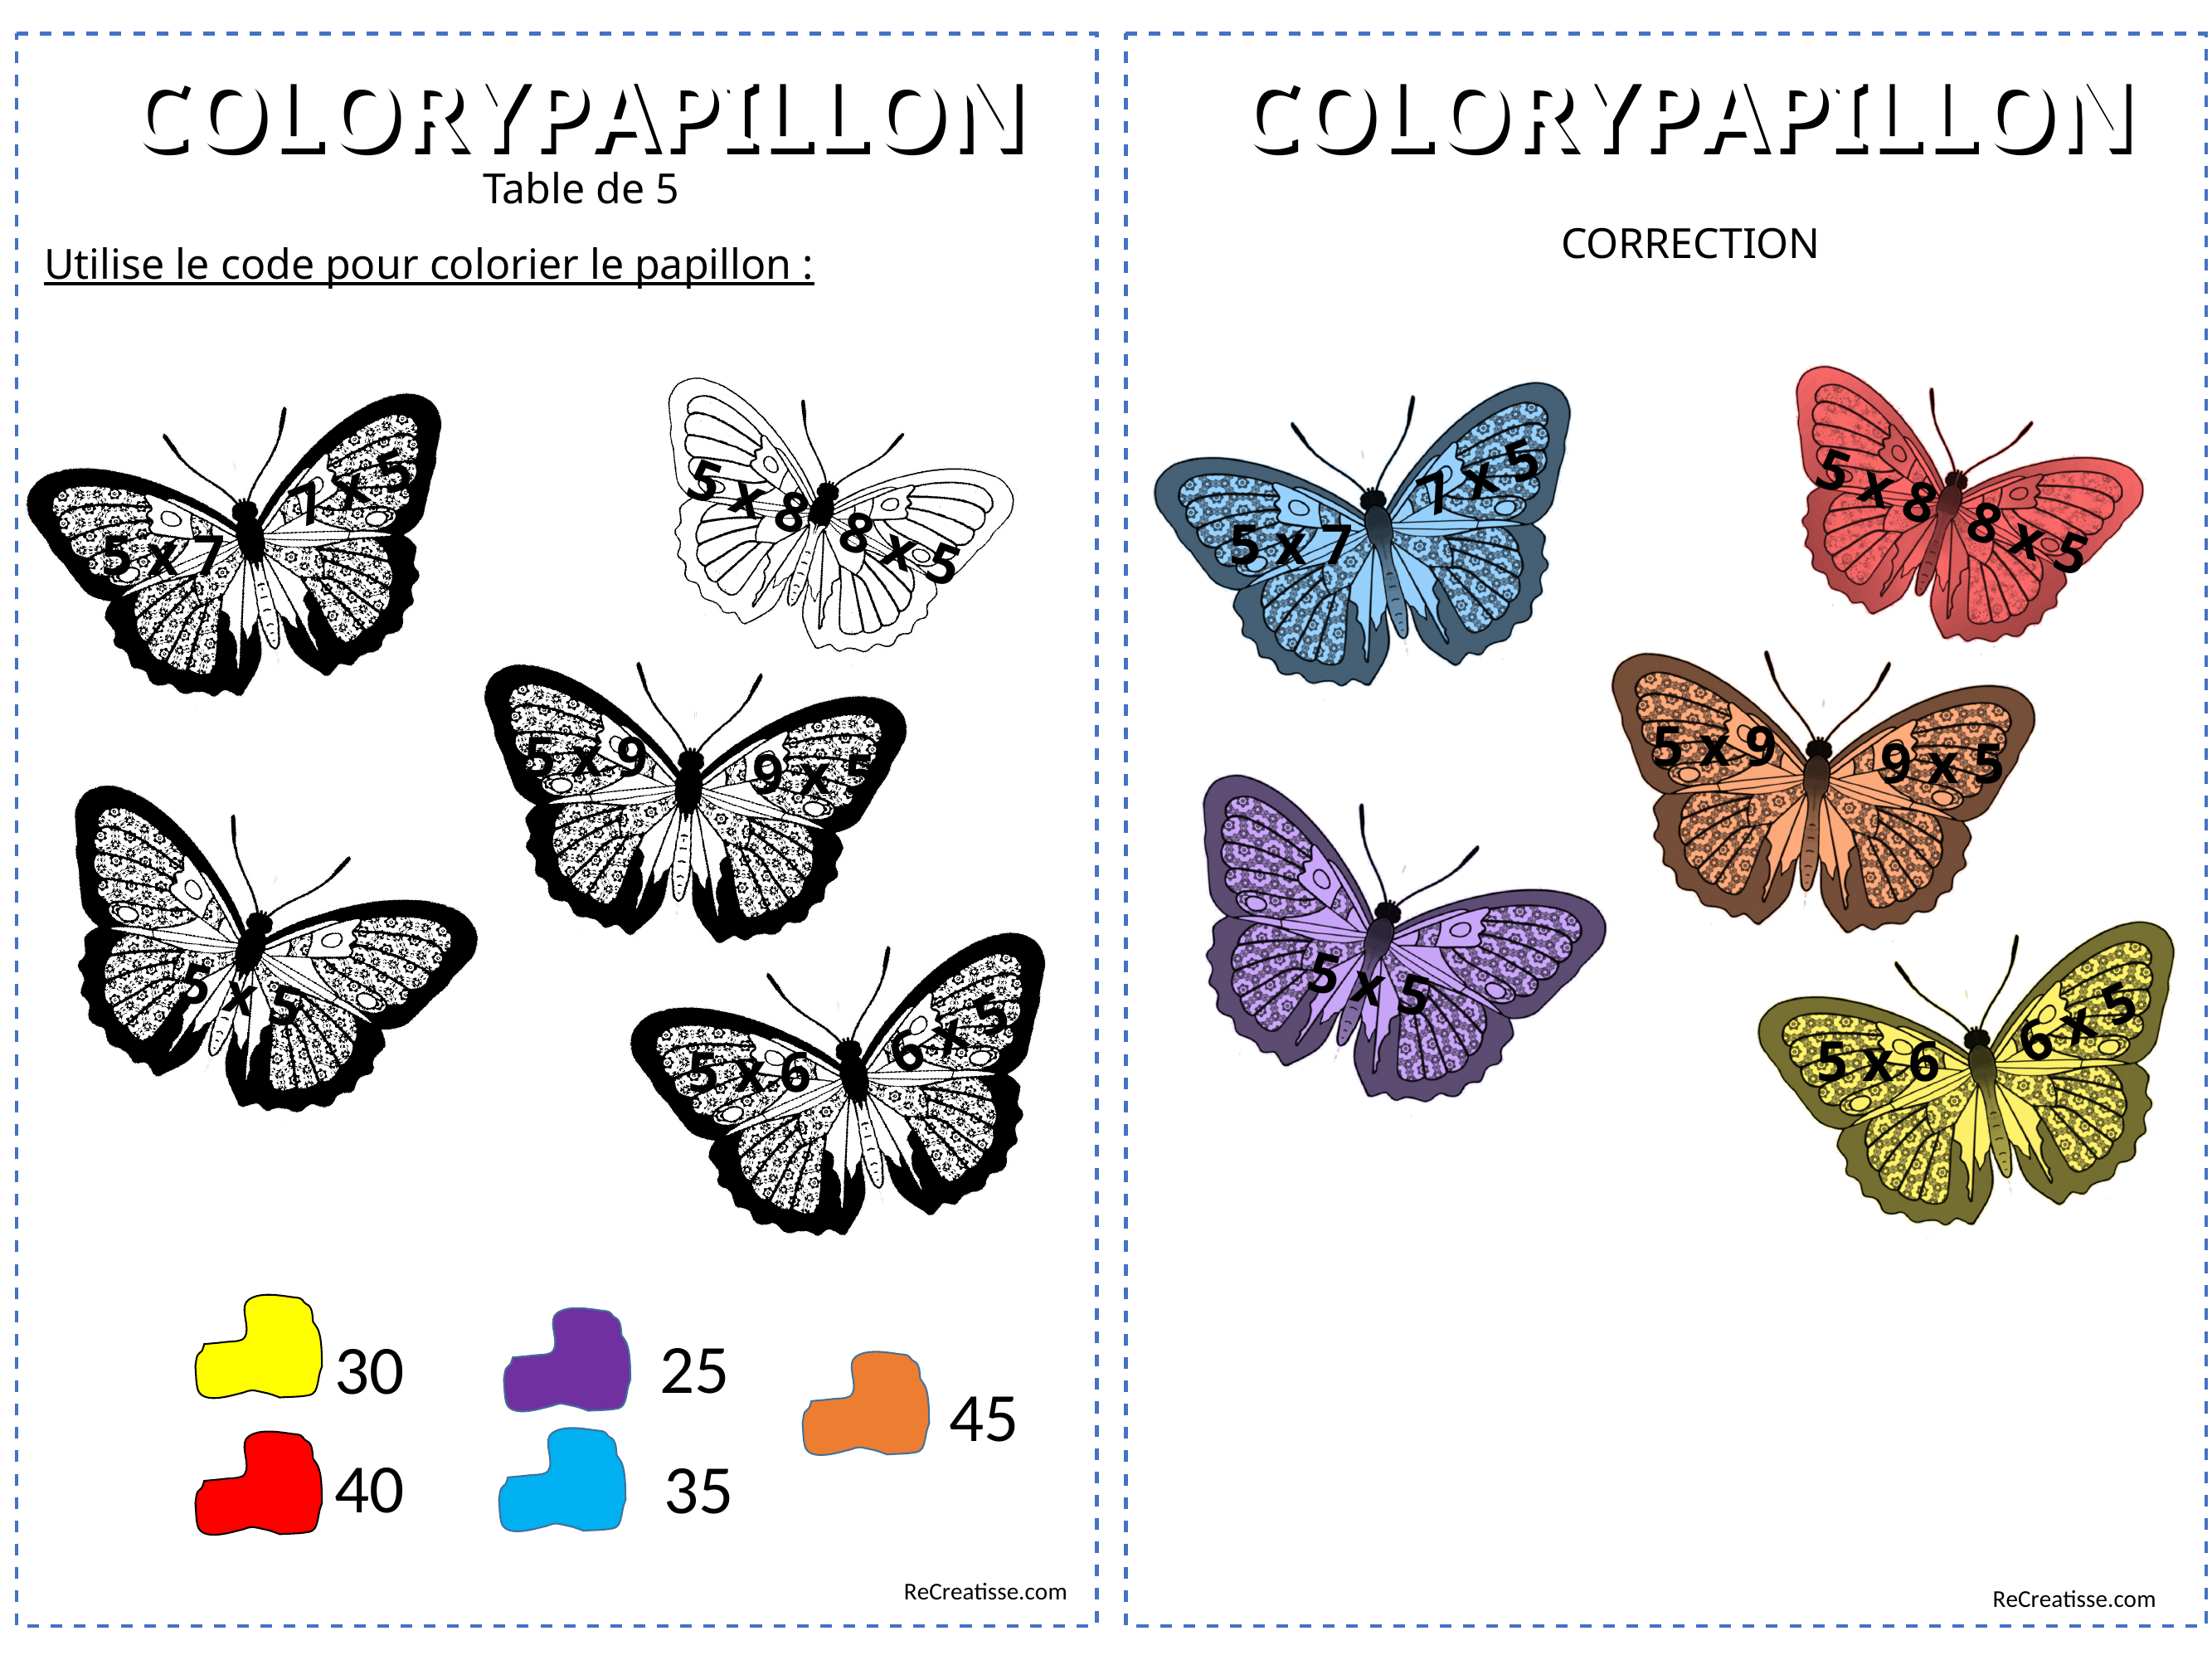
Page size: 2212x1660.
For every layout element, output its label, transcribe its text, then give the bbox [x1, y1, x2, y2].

text_box 5 x 6 [676, 1030, 824, 1109]
text_box 30 [322, 1319, 417, 1414]
text_box 5 x 8 [1794, 421, 1962, 548]
text_box ReCreatisse.com [882, 1565, 1090, 1615]
text_box 5 x 9 [513, 715, 661, 794]
text_box 5 x 7 [89, 514, 238, 592]
text_box 8 x 5 [1946, 474, 2113, 599]
text_box 5 x 9 [1641, 704, 1790, 783]
text_box [195, 1431, 322, 1536]
text_box 5 x 5 [160, 937, 324, 1049]
text_box ReCreatisse.com [1971, 1572, 2179, 1623]
text_box 7 x 5 [1394, 411, 1563, 540]
picture [0, 343, 1105, 1284]
text_box 9 x 5 [1869, 722, 2018, 801]
text_box [195, 1294, 322, 1399]
text_box 8 x 5 [818, 484, 985, 610]
text_box COLORYPAPILLON [1214, 39, 2184, 179]
text_box 40 [322, 1438, 417, 1533]
text_box Utilise le code pour colorier le papillon : [32, 231, 827, 294]
text_box 6 x 5 [1992, 954, 2161, 1088]
text_box [802, 1351, 930, 1455]
text_box Table de 5 [470, 155, 692, 218]
text_box 5 x 8 [666, 432, 834, 557]
text_box 5 x 6 [1804, 1020, 1953, 1098]
text_box [498, 1428, 626, 1531]
text_box 5 x 5 [1288, 926, 1452, 1039]
text_box 6 x 5 [863, 965, 1033, 1098]
text_box 5 x 7 [1217, 503, 1366, 582]
picture [1116, 332, 2212, 1273]
text_box CORRECTION [1549, 211, 1833, 273]
text_box 35 [652, 1439, 746, 1534]
text_box COLORYPAPILLON [105, 39, 1074, 179]
text_box 45 [937, 1366, 1032, 1462]
text_box 9 x 5 [741, 733, 889, 811]
text_box 25 [648, 1317, 742, 1414]
text_box 7 x 5 [266, 421, 435, 550]
text_box [503, 1307, 631, 1412]
